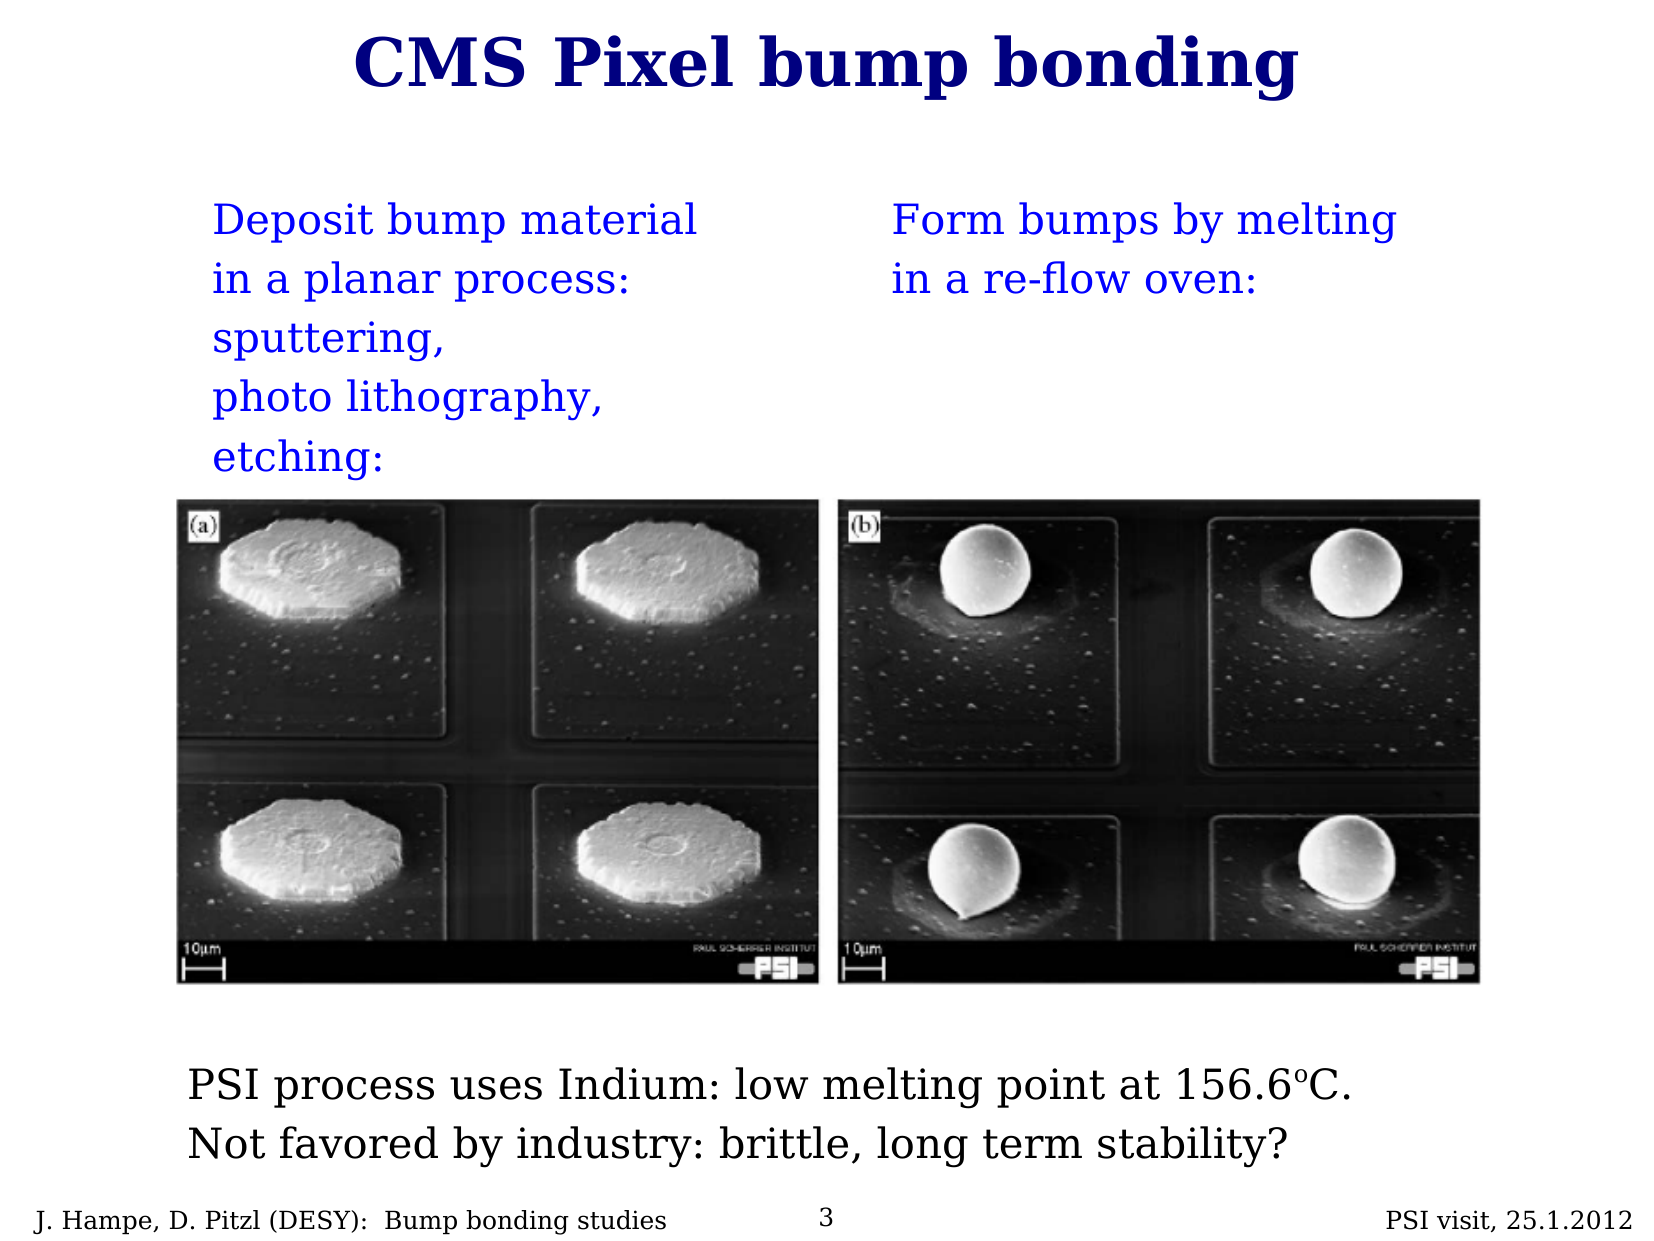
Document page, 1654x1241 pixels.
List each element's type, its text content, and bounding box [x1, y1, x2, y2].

text_box Form bumps by melting in a re-flow oven: [891, 185, 1399, 293]
text_box PSI process uses Indium: low melting point at 156.6oC. Not favored by industry: brittle, long term stability? [187, 1049, 1354, 1158]
title CMS Pixel bump bonding [121, 23, 1534, 103]
text_box Deposit bump material in a planar process: sputtering, photo lithography, etching: [212, 185, 699, 471]
picture [168, 491, 1491, 999]
